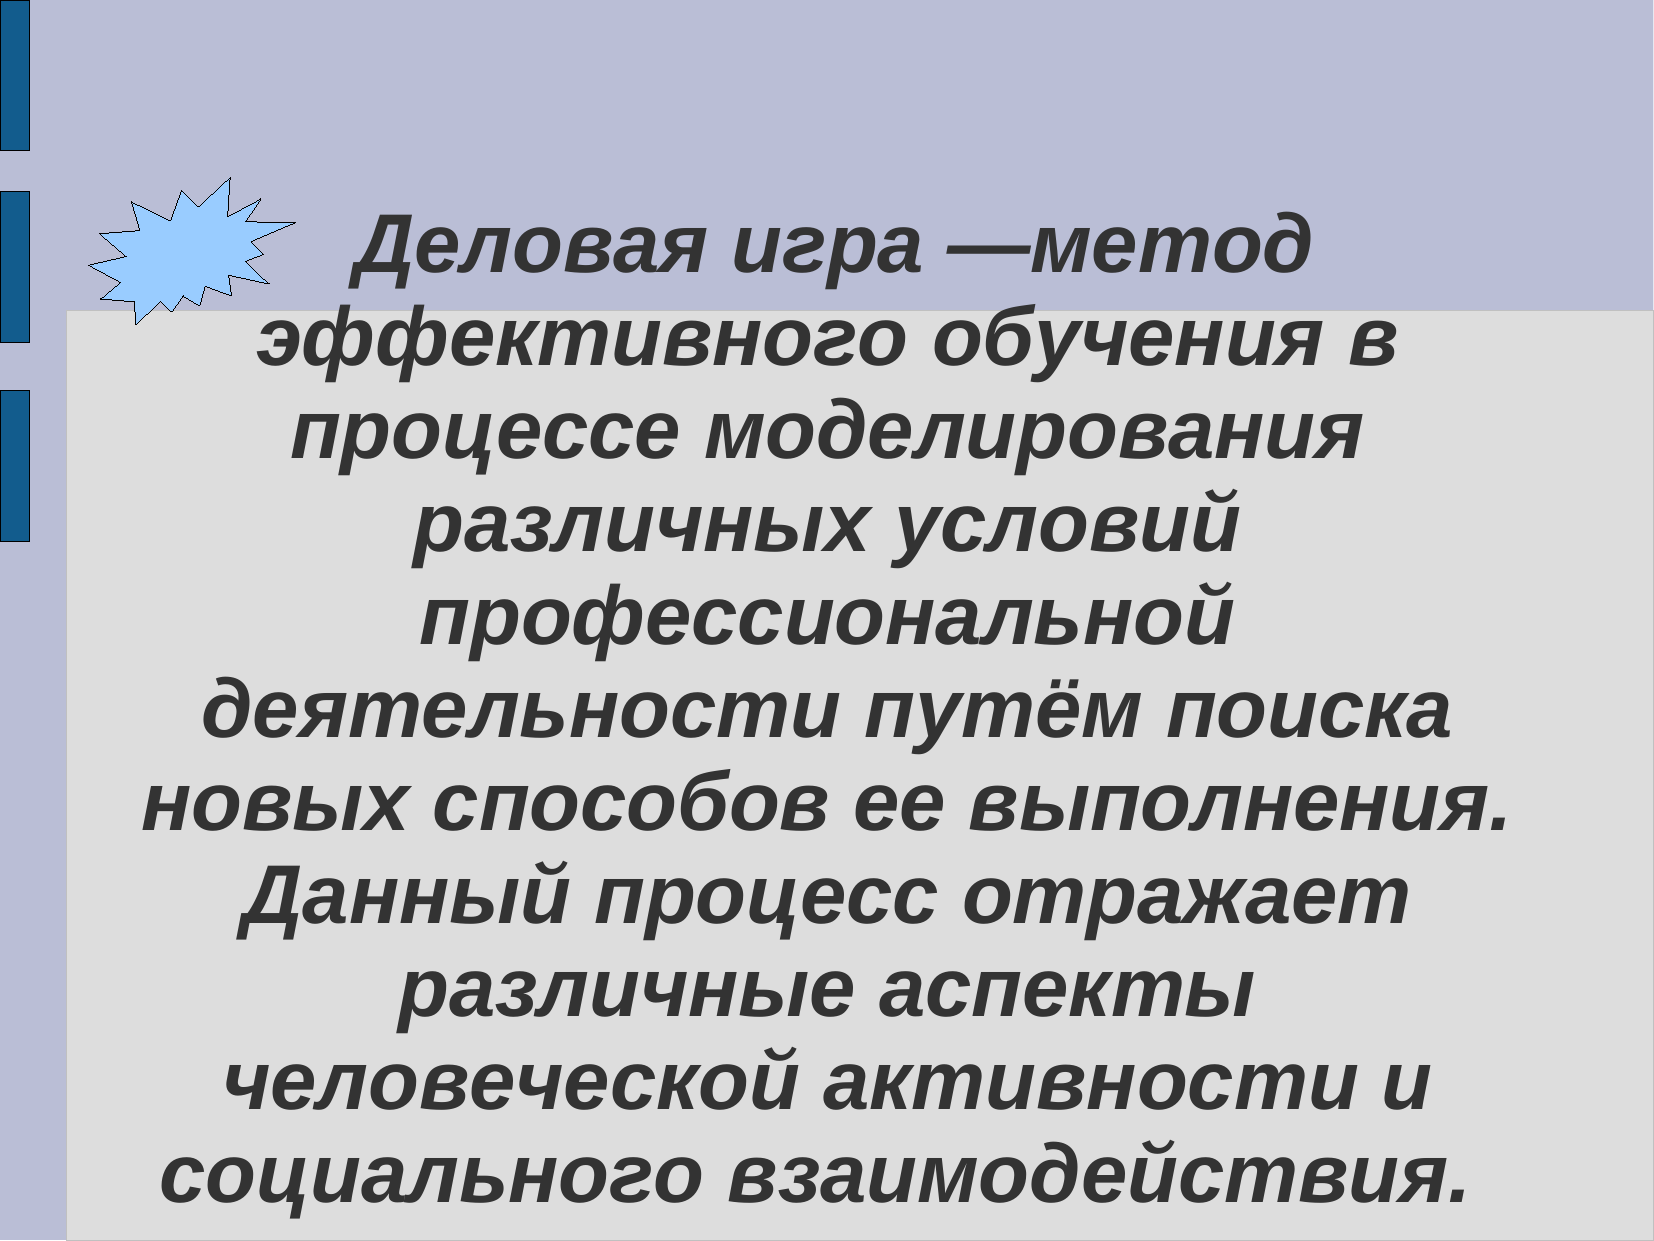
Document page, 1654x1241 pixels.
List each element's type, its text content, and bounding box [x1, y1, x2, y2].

text_box [88, 177, 296, 325]
title Деловая игра —метод эффективного обучения в процессе моделирования различных условий профессиональной деятельности путём поиска новых способов ее выполнения. Данный процесс отражает различные аспекты человеческой активности и социального взаимодействия. [121, 147, 1534, 1241]
